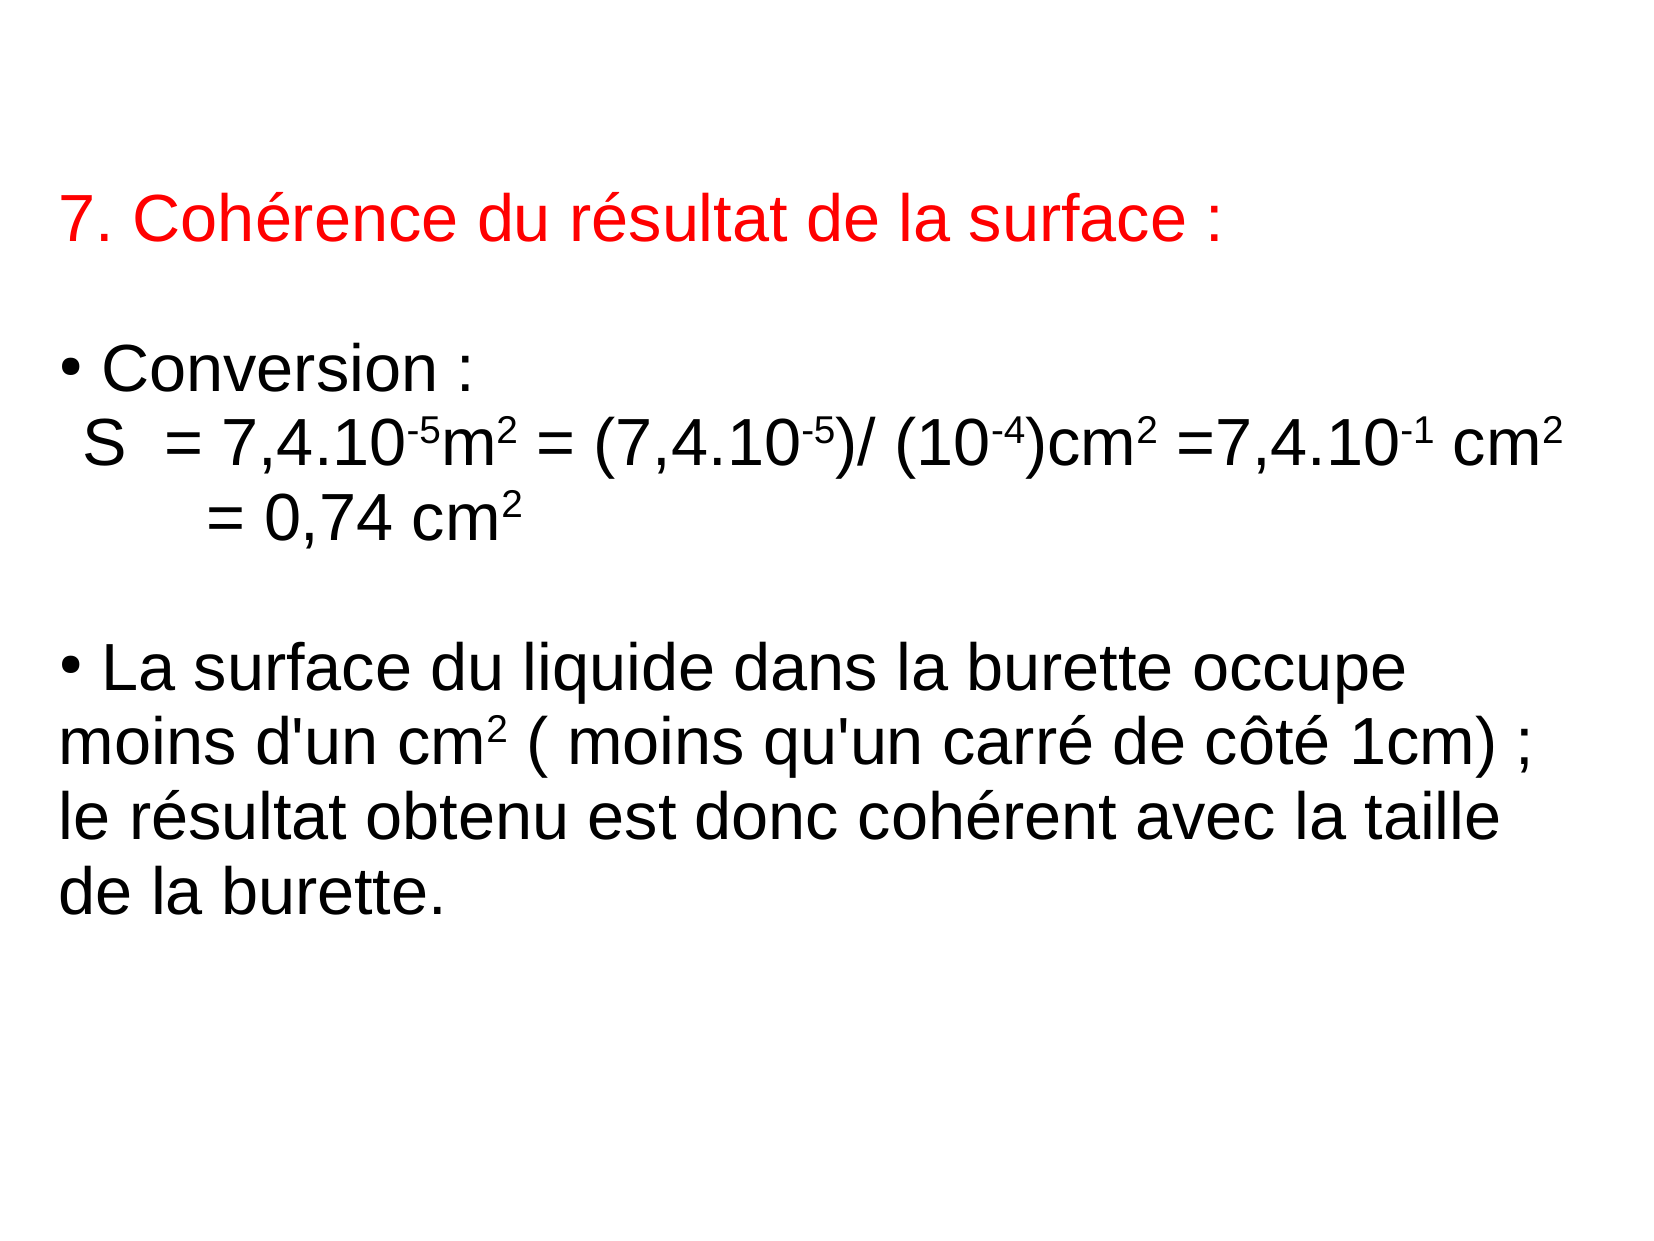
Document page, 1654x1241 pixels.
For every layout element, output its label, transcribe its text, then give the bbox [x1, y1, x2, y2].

subtitle 7. Cohérence du résultat de la surface : Conversion : S = 7,4.10-5m2 = (7,4.10-5)/ (10-4)cm2 =7,4.10-1 cm2 = 0,74 cm2 La surface du liquide dans la burette occupe moins d'un cm2 ( moins qu'un carré de côté 1cm) ; le résultat obtenu est donc cohérent avec la taille de la burette. [59, 177, 1565, 933]
